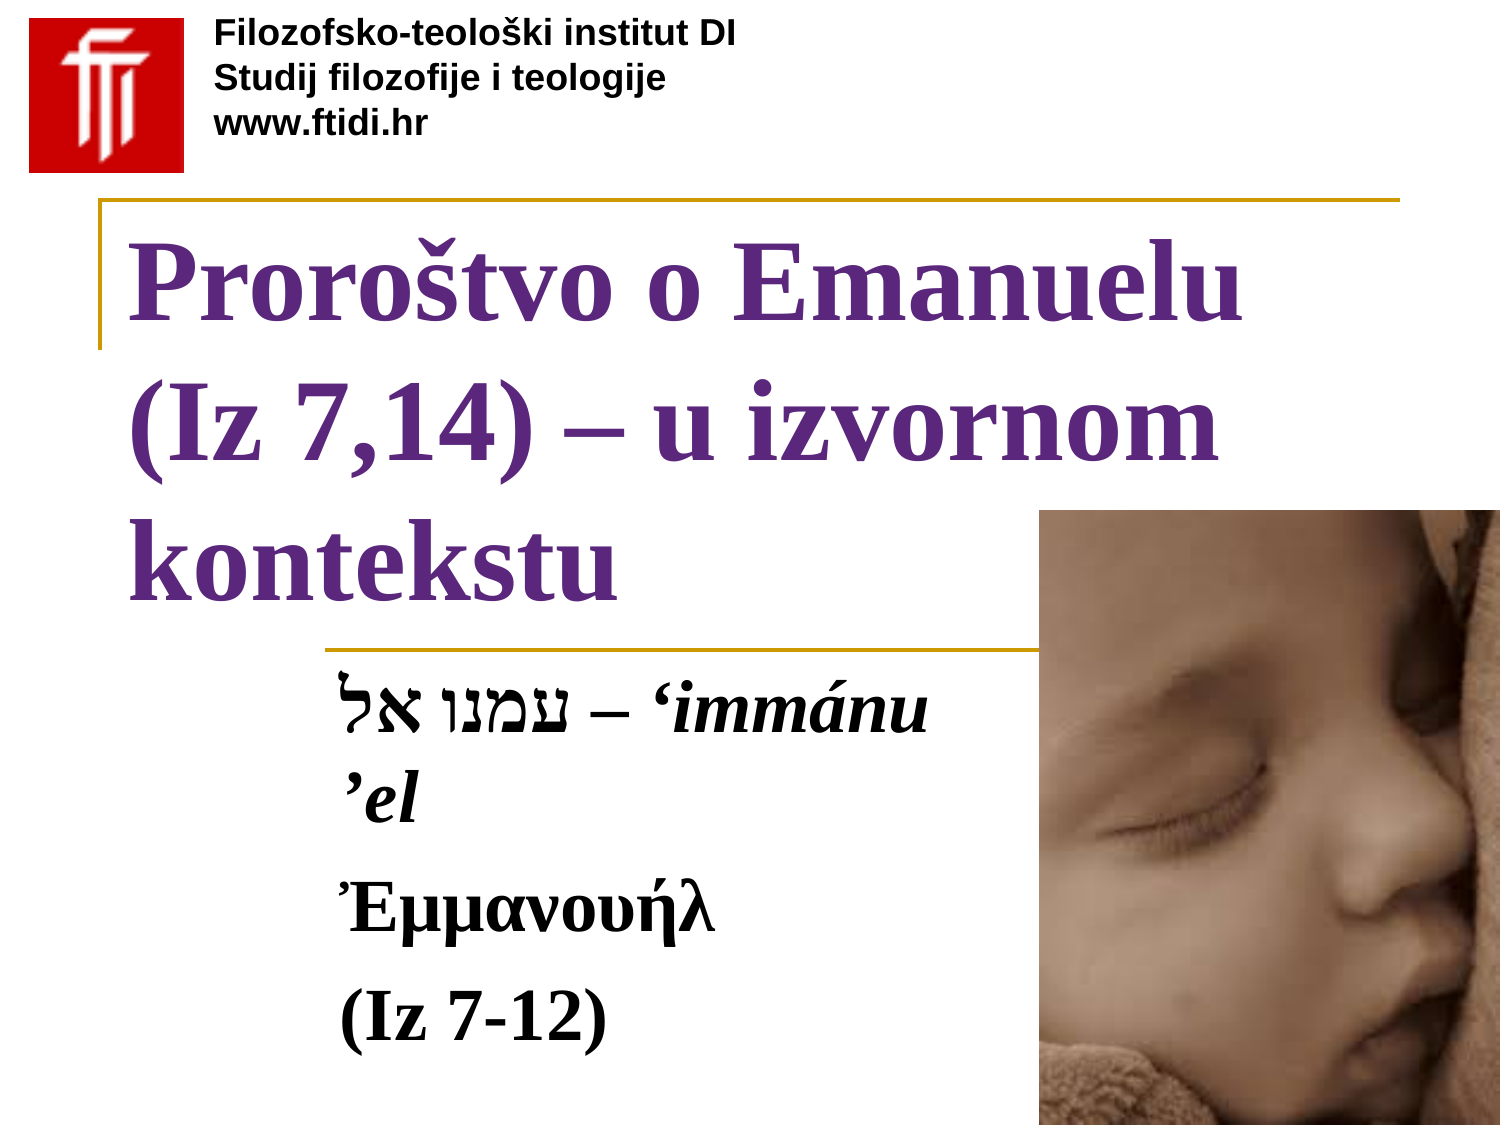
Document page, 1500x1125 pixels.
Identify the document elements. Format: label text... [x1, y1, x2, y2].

subtitle עמנו אל – ‘immánu ’el Ἐμμανουήλ (Iz 7-12) [324, 649, 1034, 1024]
text_box Filozofsko-teološki institut DI Studij filozofije i teologije www.ftidi.hr [198, 0, 963, 196]
picture [1039, 510, 1500, 1125]
title Proroštvo o Emanuelu (Iz 7,14) – u izvornom kontekstu [112, 196, 1495, 646]
picture [29, 18, 184, 173]
